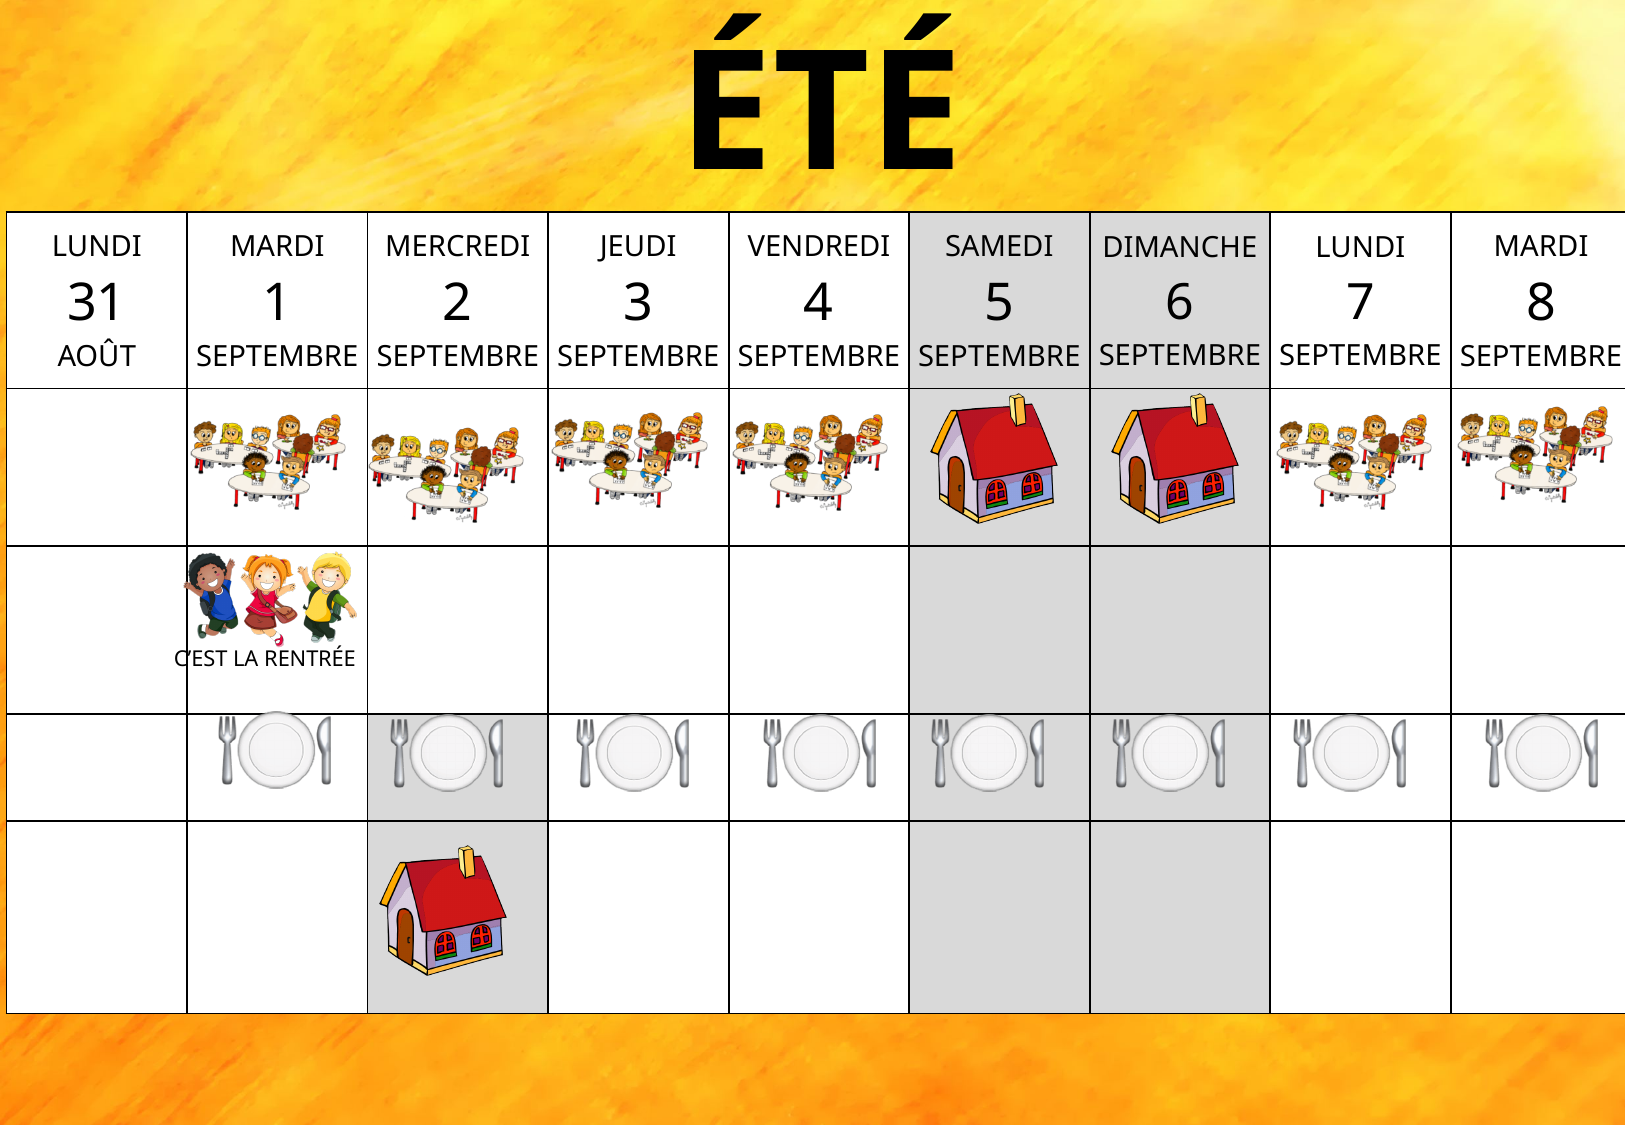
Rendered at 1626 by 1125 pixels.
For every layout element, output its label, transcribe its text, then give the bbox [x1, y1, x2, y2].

table_cell [188, 822, 367, 1013]
table_cell [1452, 547, 1625, 713]
table_cell [1271, 547, 1450, 713]
table_cell [368, 822, 547, 1013]
picture [1111, 393, 1239, 524]
picture [759, 692, 880, 813]
table_header LUNDI 31 AOÛT [7, 213, 186, 388]
picture [572, 692, 693, 813]
table_cell [730, 715, 908, 820]
table_cell [188, 679, 367, 713]
table_cell [1091, 715, 1269, 820]
table_header SAMEDI 5 SEPTEMBRE [910, 213, 1089, 388]
table_cell [549, 822, 728, 1013]
table_cell [7, 715, 186, 820]
table_cell [188, 715, 367, 820]
text_box ÉTÉ [672, 0, 1004, 211]
table_header MARDI 1 SEPTEMBRE [188, 213, 367, 388]
picture [177, 543, 363, 637]
table_cell [730, 822, 908, 1013]
table_header DIMANCHE 6 SEPTEMBRE [1091, 213, 1269, 388]
table_cell [549, 715, 728, 820]
table_cell [363, 547, 367, 637]
picture [927, 692, 1048, 813]
picture [368, 421, 525, 528]
table_cell [910, 547, 1089, 713]
table_cell [368, 389, 547, 545]
picture [0, 0, 1625, 1125]
table_cell [188, 389, 367, 545]
picture [732, 408, 889, 515]
table_cell [7, 389, 186, 545]
table_cell [7, 822, 186, 1013]
table_header MARDI 8 SEPTEMBRE [1452, 213, 1625, 388]
picture [1481, 692, 1602, 813]
table_header VENDREDI 4 SEPTEMBRE [730, 213, 908, 388]
table_header MERCREDI 2 SEPTEMBRE [368, 213, 547, 388]
table_cell [910, 715, 1089, 820]
table_cell [1452, 389, 1625, 545]
picture [386, 692, 507, 813]
picture [1289, 692, 1410, 813]
picture [1276, 408, 1433, 514]
table_cell [730, 389, 908, 545]
table_cell [549, 389, 728, 545]
table_header LUNDI 7 SEPTEMBRE [1271, 213, 1450, 388]
table_cell [368, 715, 547, 820]
picture [1457, 400, 1614, 507]
table_cell [1091, 389, 1269, 545]
table_cell [549, 547, 728, 713]
picture [1004, 0, 1625, 211]
text_box C’EST LA RENTRÉE [154, 637, 376, 679]
table_cell [730, 547, 908, 713]
picture [379, 845, 507, 976]
picture [1108, 692, 1229, 813]
table_header JEUDI 3 SEPTEMBRE [549, 213, 728, 388]
picture [930, 393, 1058, 524]
picture [190, 408, 347, 514]
table_cell [7, 547, 186, 713]
table_cell [1271, 715, 1450, 820]
table_cell [1271, 822, 1450, 1013]
table_cell [1091, 547, 1269, 713]
table_cell [1452, 715, 1625, 820]
table_cell [1091, 822, 1269, 1013]
table_cell [368, 547, 547, 713]
table_cell [910, 389, 1089, 545]
table_cell [1271, 389, 1450, 545]
table_cell [1452, 822, 1625, 1013]
table_cell [910, 822, 1089, 1013]
picture [551, 406, 709, 512]
picture [214, 689, 335, 811]
